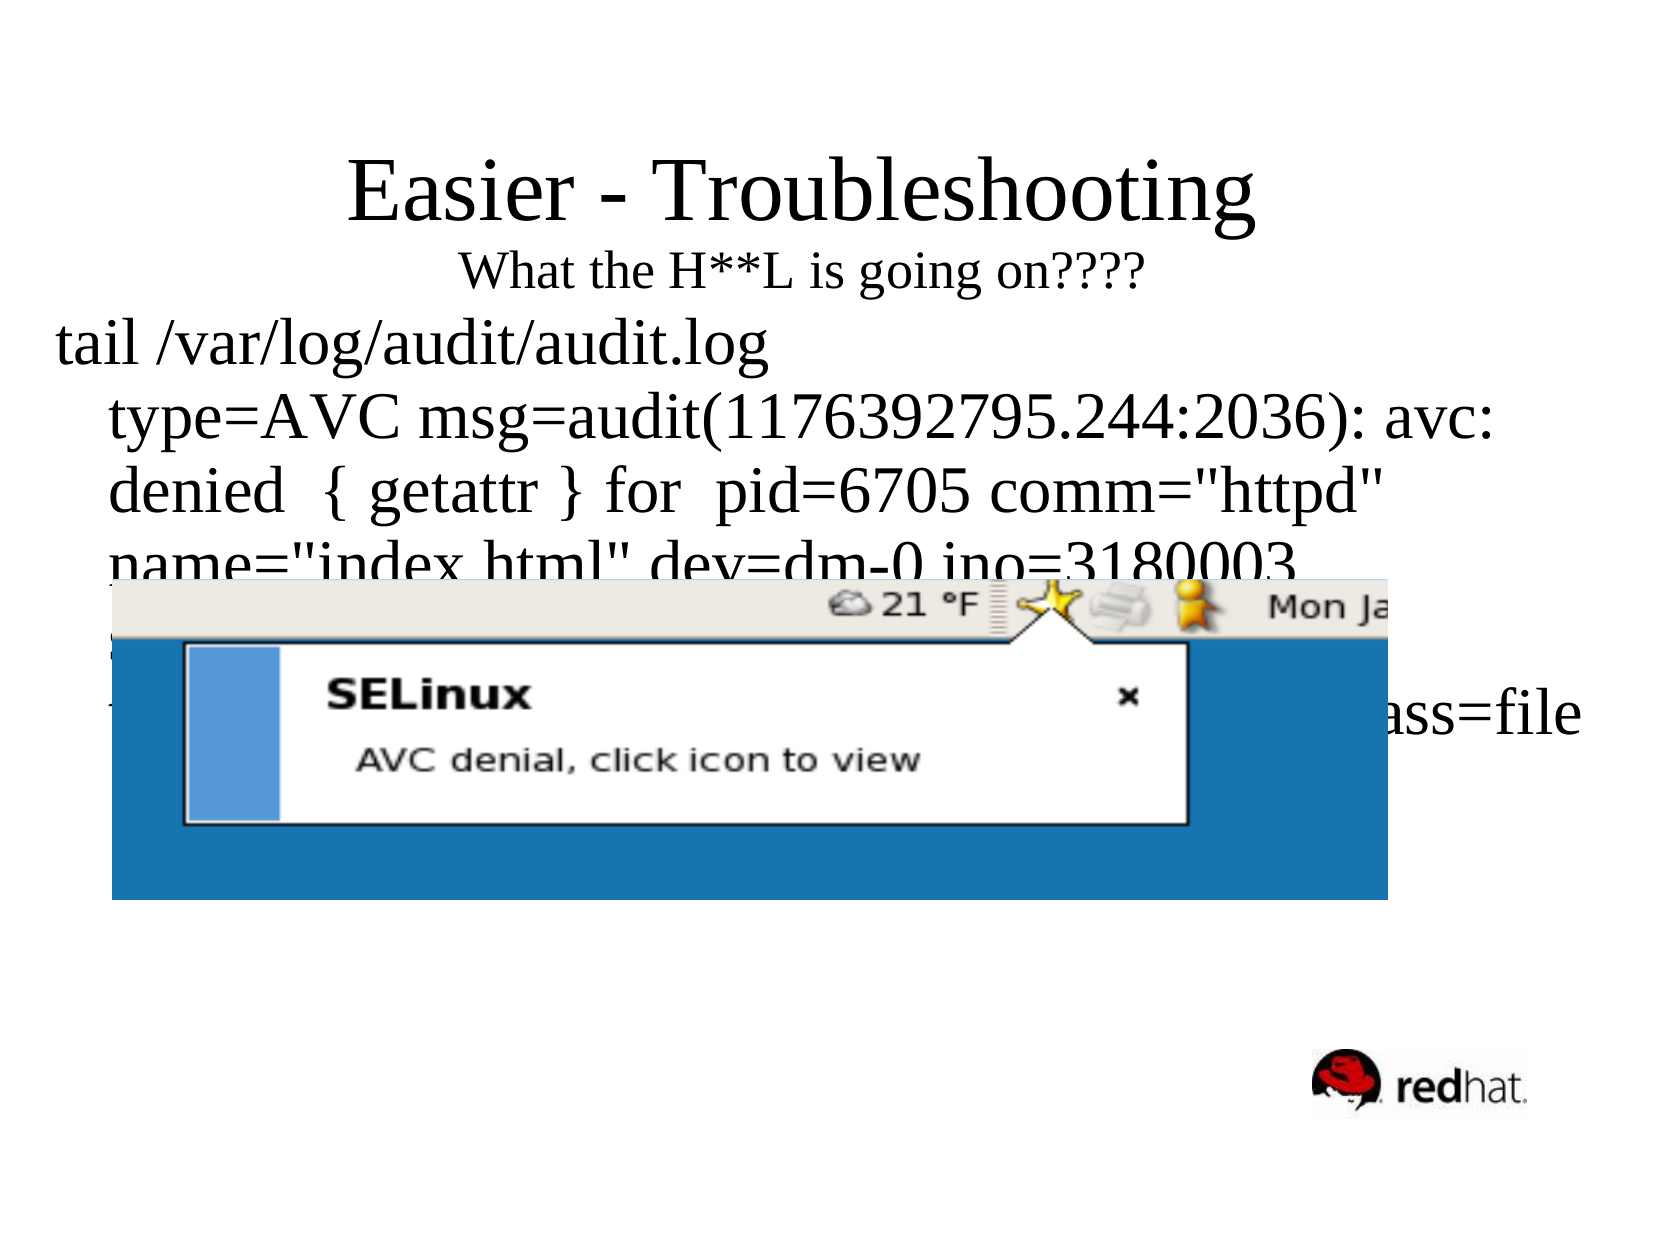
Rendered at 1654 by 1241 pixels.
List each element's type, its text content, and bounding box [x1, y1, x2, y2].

list tail /var/log/audit/audit.log type=AVC msg=audit(1176392795.244:2036): avc: denied { getattr } for pid=6705 comm="httpd" name="index.html" dev=dm-0 ino=3180003 scontext=user_u:system_r:httpd_t:s0 tcontext=system_u:object_r:user_home_t:s0 tclass=file [37, 304, 1651, 563]
title Easier - Troubleshooting What the H**L is going on???? [100, 138, 1506, 301]
picture [1312, 1049, 1527, 1119]
picture [112, 579, 1388, 901]
